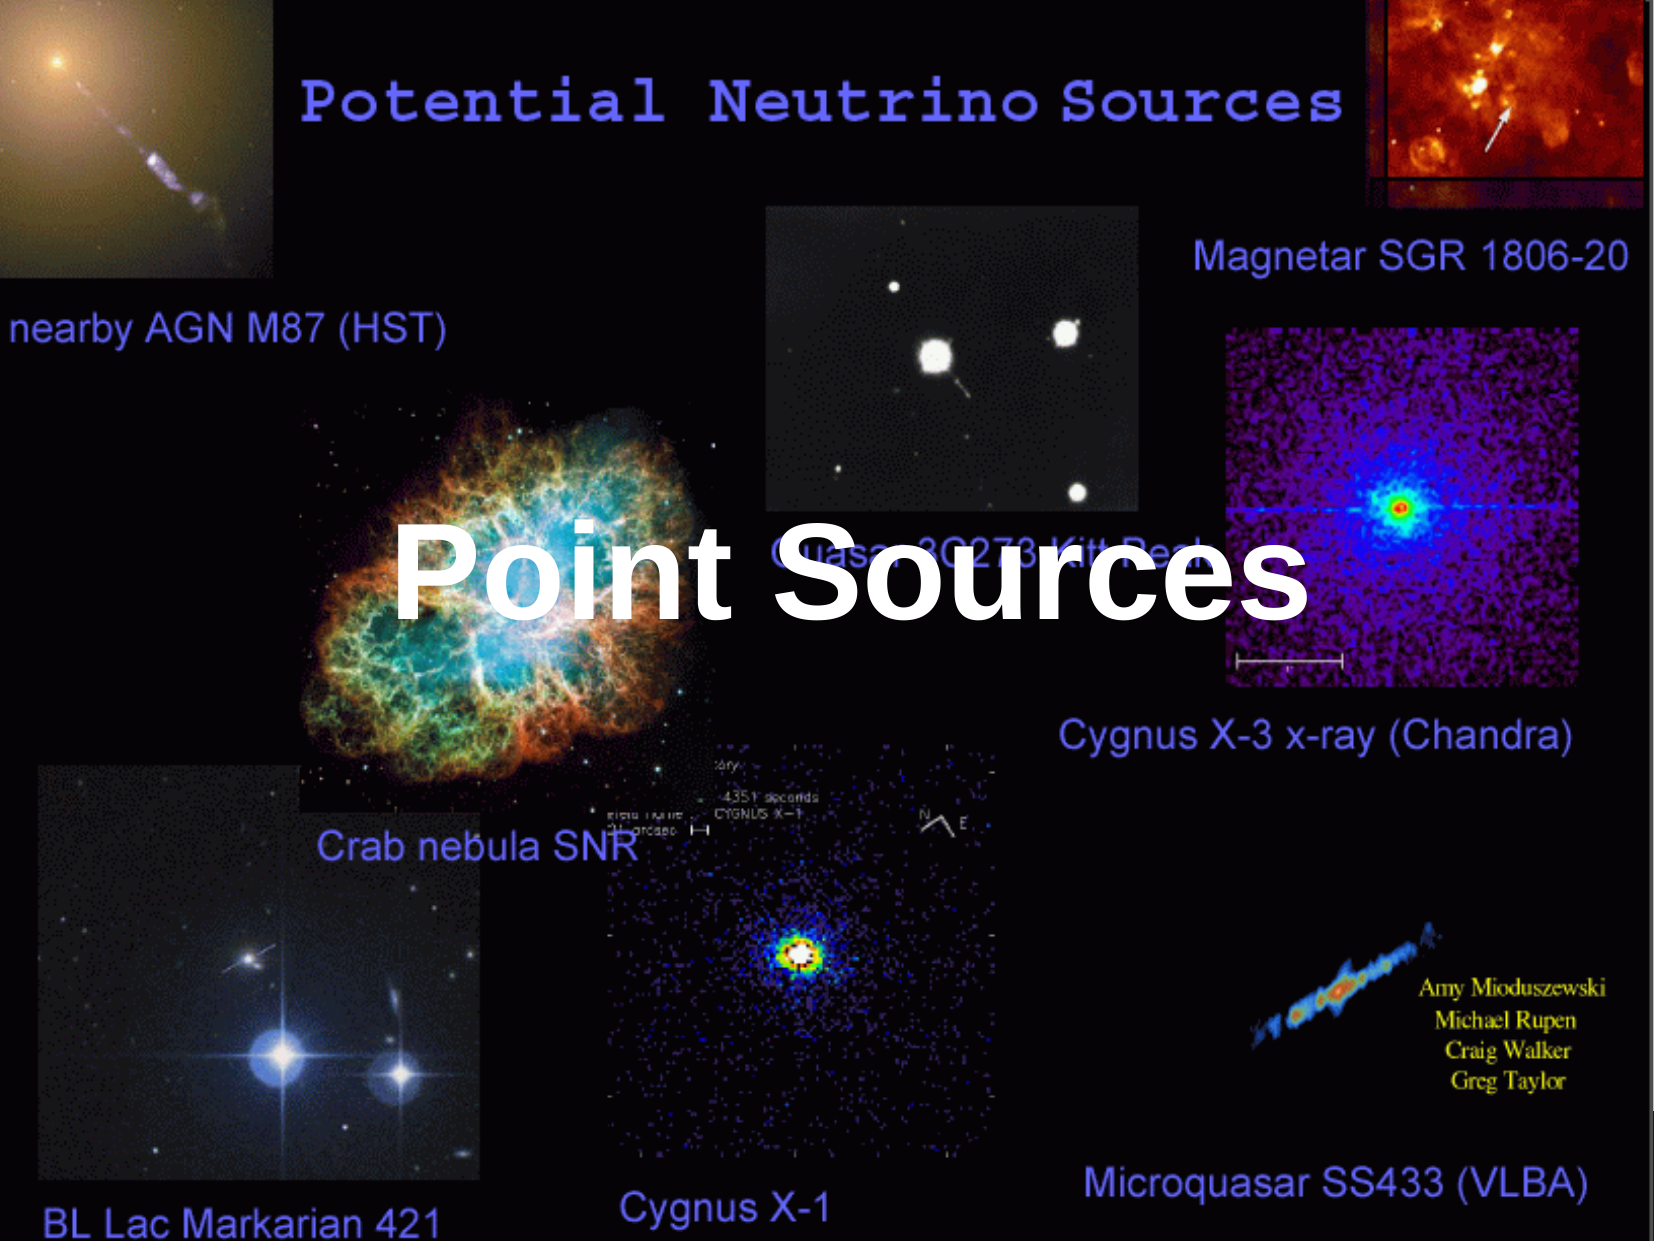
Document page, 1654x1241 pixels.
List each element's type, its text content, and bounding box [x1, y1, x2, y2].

text_box Point Sources [375, 487, 1328, 710]
picture [0, 0, 1654, 1241]
